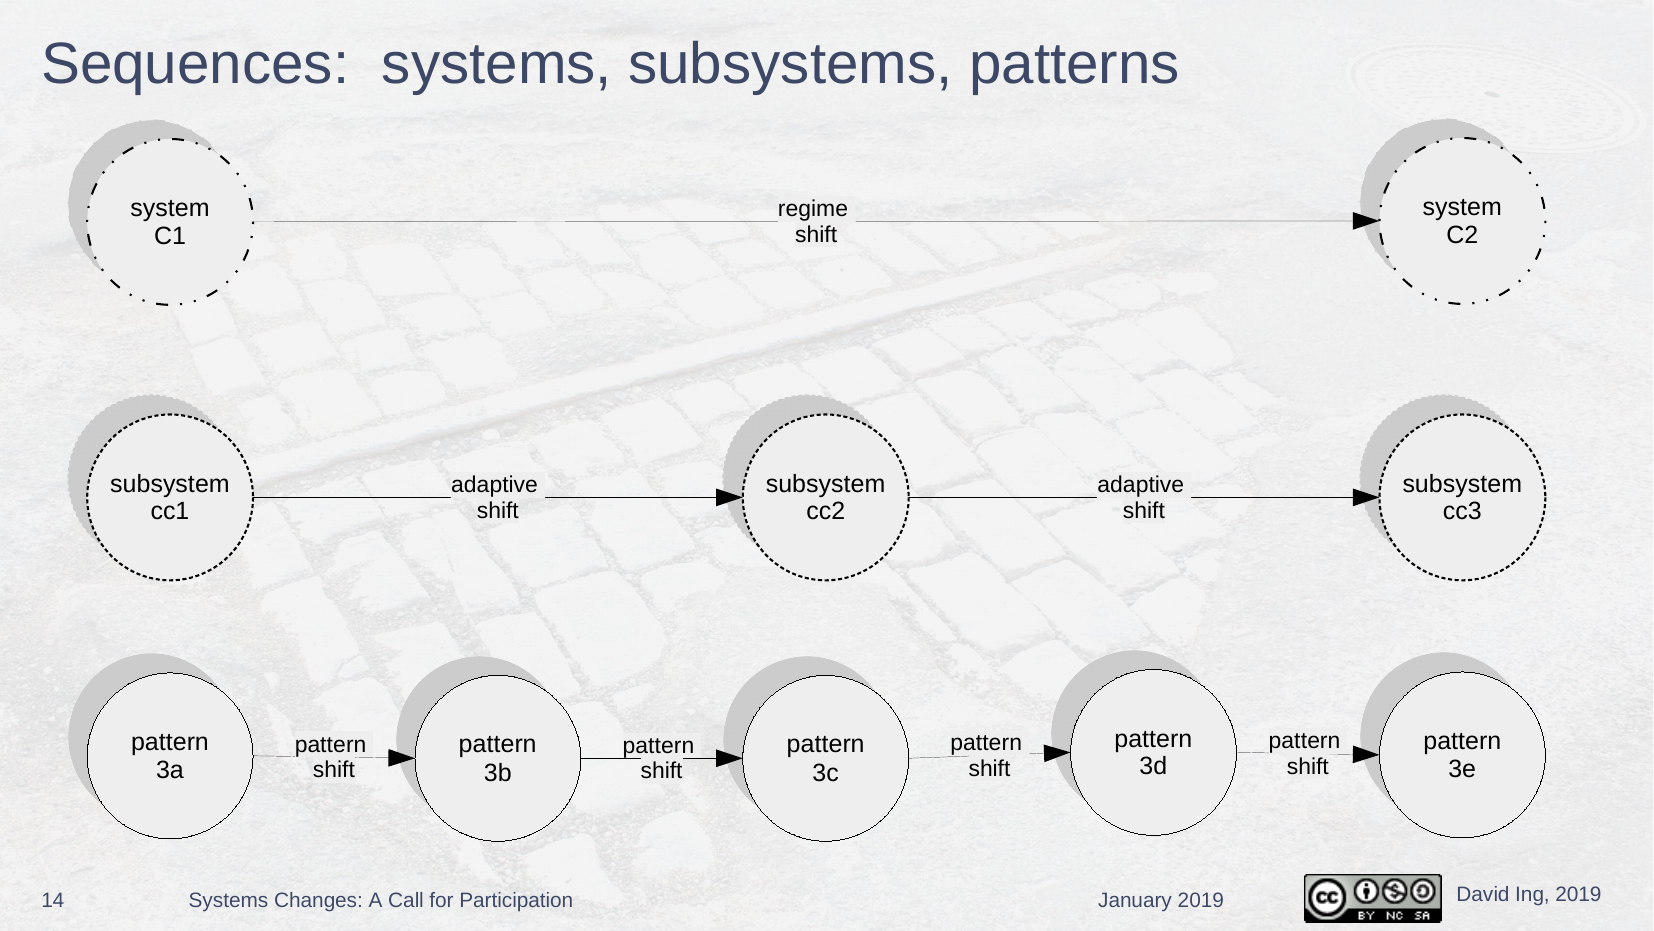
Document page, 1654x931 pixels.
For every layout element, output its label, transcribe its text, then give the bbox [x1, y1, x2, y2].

text_box subsystem cc2 [742, 414, 909, 581]
text_box pattern 3c [742, 675, 909, 842]
text_box pattern 3e [1379, 671, 1546, 838]
text_box subsystem cc1 [87, 414, 254, 581]
text_box system C2 [1379, 138, 1546, 304]
picture [0, 0, 1654, 931]
text_box subsystem cc3 [1379, 414, 1546, 581]
text_box system C1 [87, 138, 254, 305]
text_box pattern 3d [1070, 669, 1237, 836]
text_box pattern 3a [87, 672, 254, 839]
title Sequences: systems, subsystems, patterns [41, 30, 1613, 126]
text_box pattern 3b [415, 675, 581, 842]
